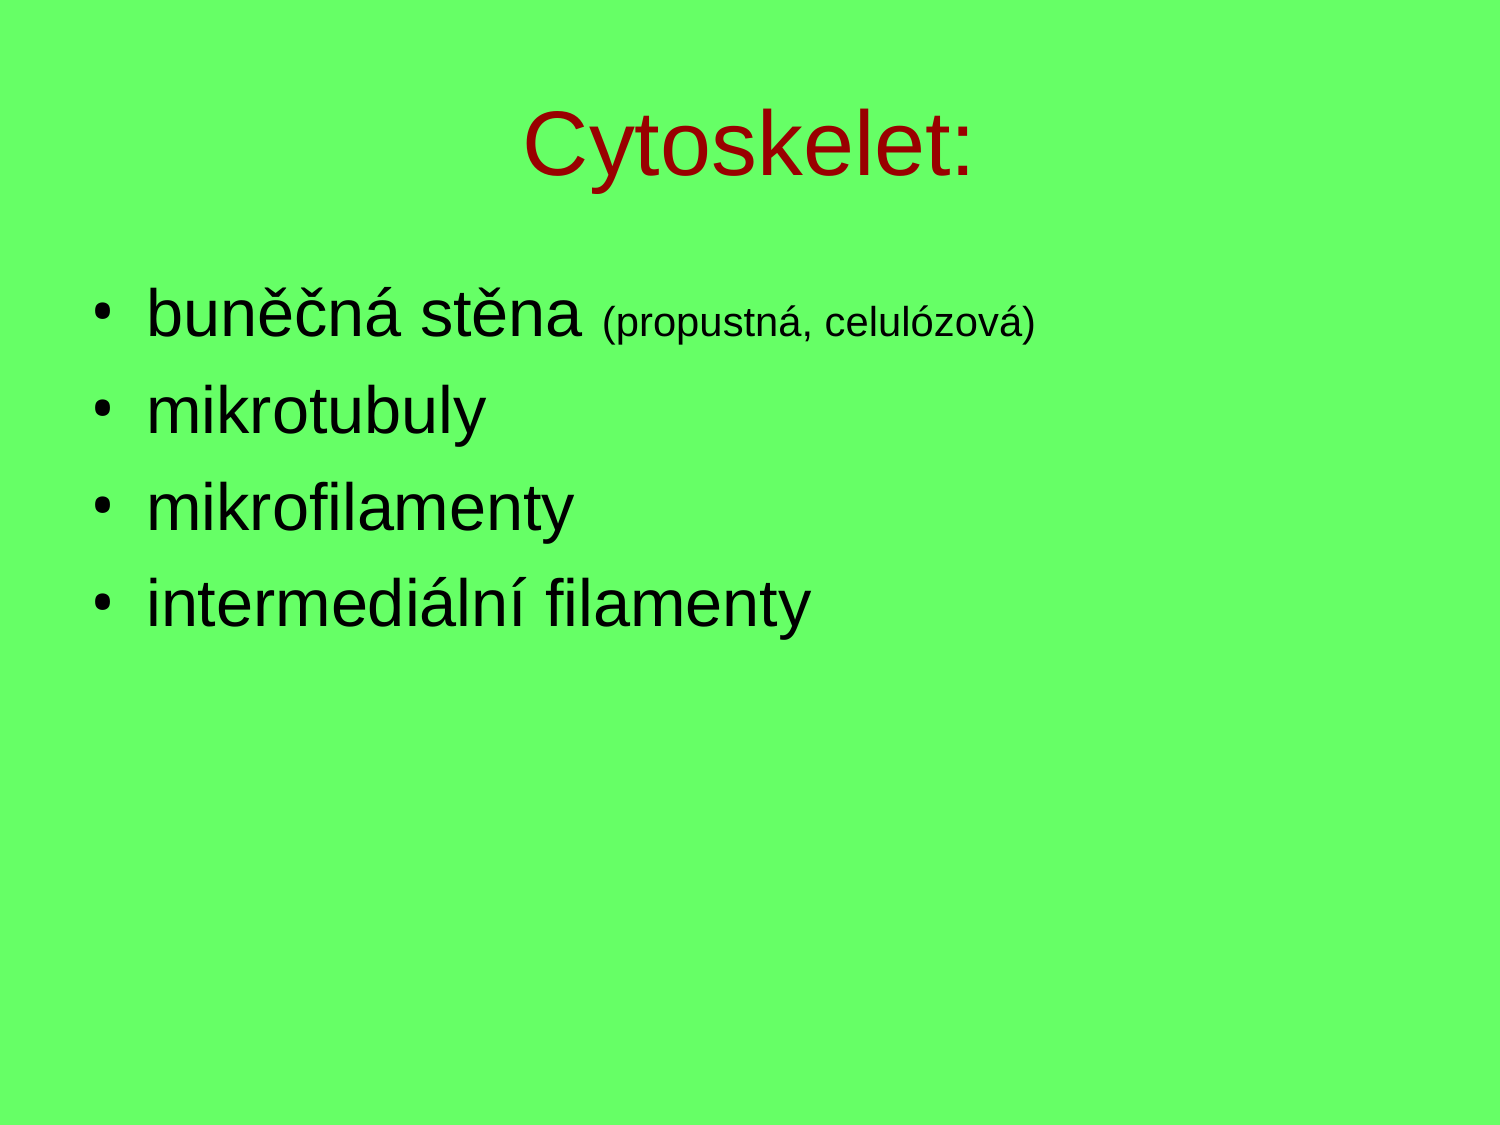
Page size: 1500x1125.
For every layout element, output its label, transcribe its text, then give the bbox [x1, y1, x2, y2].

title Cytoskelet: [75, 45, 1426, 233]
list buněčná stěna (propustná, celulózová) mikrotubuly mikrofilamenty intermediální filamenty [75, 262, 1426, 1005]
